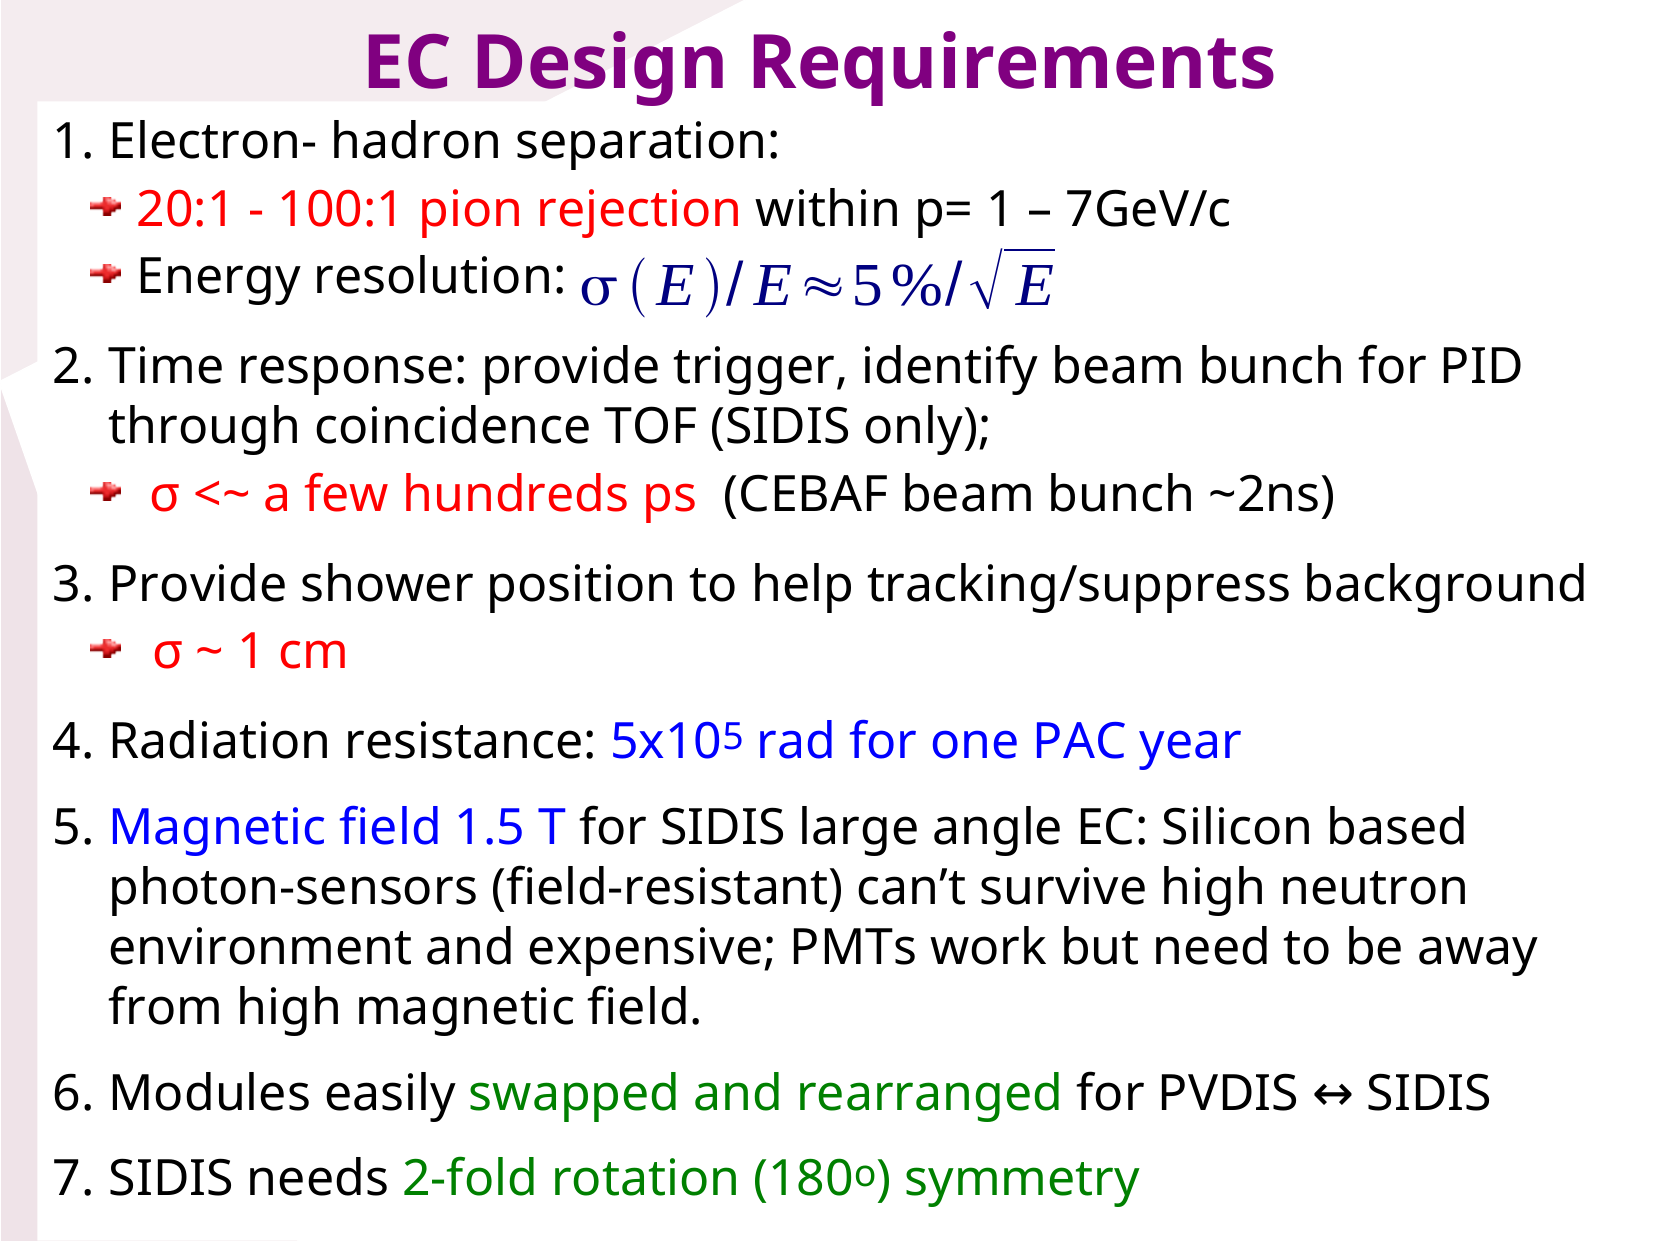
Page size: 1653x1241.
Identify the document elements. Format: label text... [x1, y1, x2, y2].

chart [562, 244, 1067, 320]
picture [90, 482, 121, 501]
title EC Design Requirements [68, 13, 1571, 152]
text_box Electron- hadron separation: 20:1 - 100:1 pion rejection within p= 1 – 7GeV/c Energy resolution: Time response: provide trigger, identify beam bunch for PID through coincidence TOF (SIDIS only); σ <~ a few hundreds ps (CEBAF beam bunch ~2ns) Provide shower position to help tracking/suppress background σ ~ 1 cm Radiation resistance: 5x105 rad for one PAC year Magnetic field 1.5 T for SIDIS large angle EC: Silicon based photon-sensors (field-resistant) can’t survive high neutron environment and expensive; PMTs work but need to be away from high magnetic field. Modules easily swapped and rearranged for PVDIS ↔ SIDIS SIDIS needs 2-fold rotation (180o) symmetry [37, 101, 1653, 1241]
picture [90, 264, 121, 283]
picture [90, 197, 121, 216]
picture [90, 639, 121, 658]
